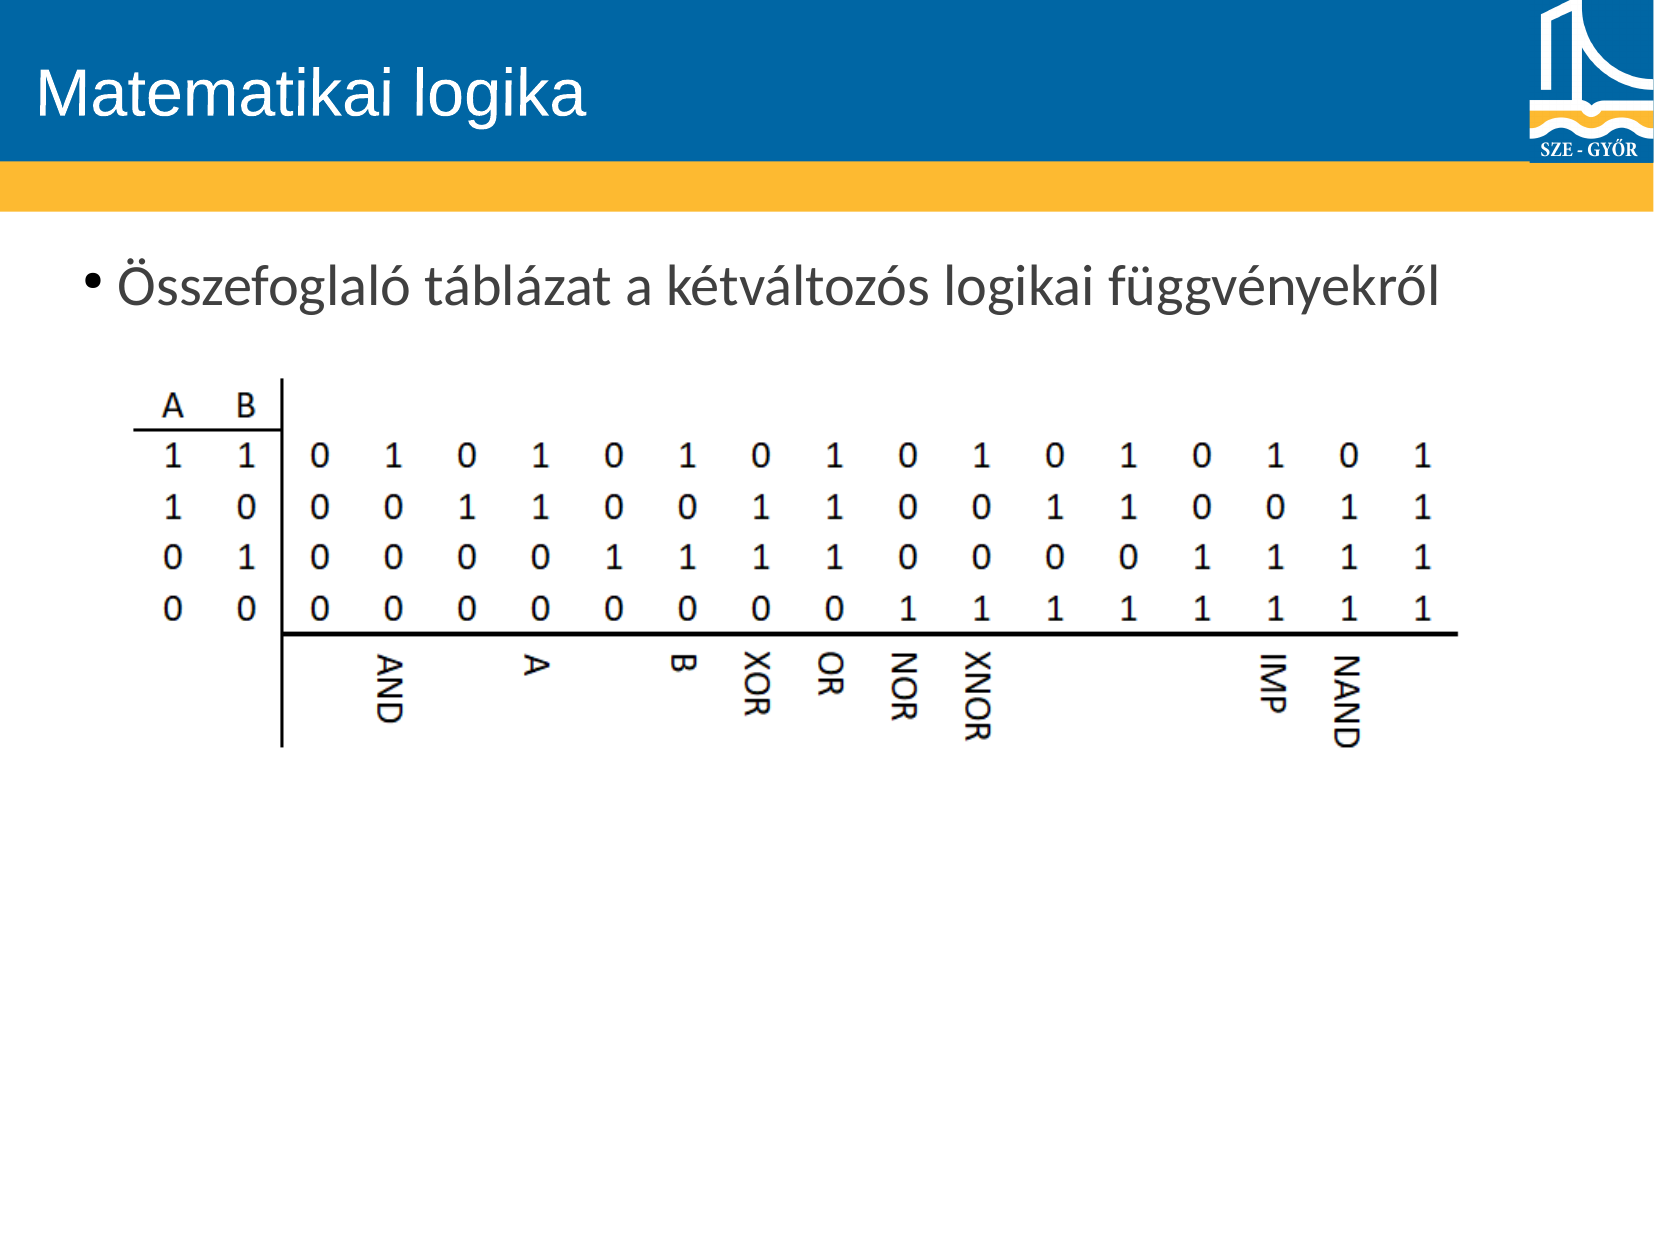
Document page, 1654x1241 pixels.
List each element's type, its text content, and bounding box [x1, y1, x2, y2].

picture [118, 363, 1477, 768]
picture [1529, 0, 1654, 163]
text_box Összefoglaló táblázat a kétváltozós logikai függvényekről [82, 247, 1571, 1198]
text_box Matematikai logika [34, 48, 1524, 144]
